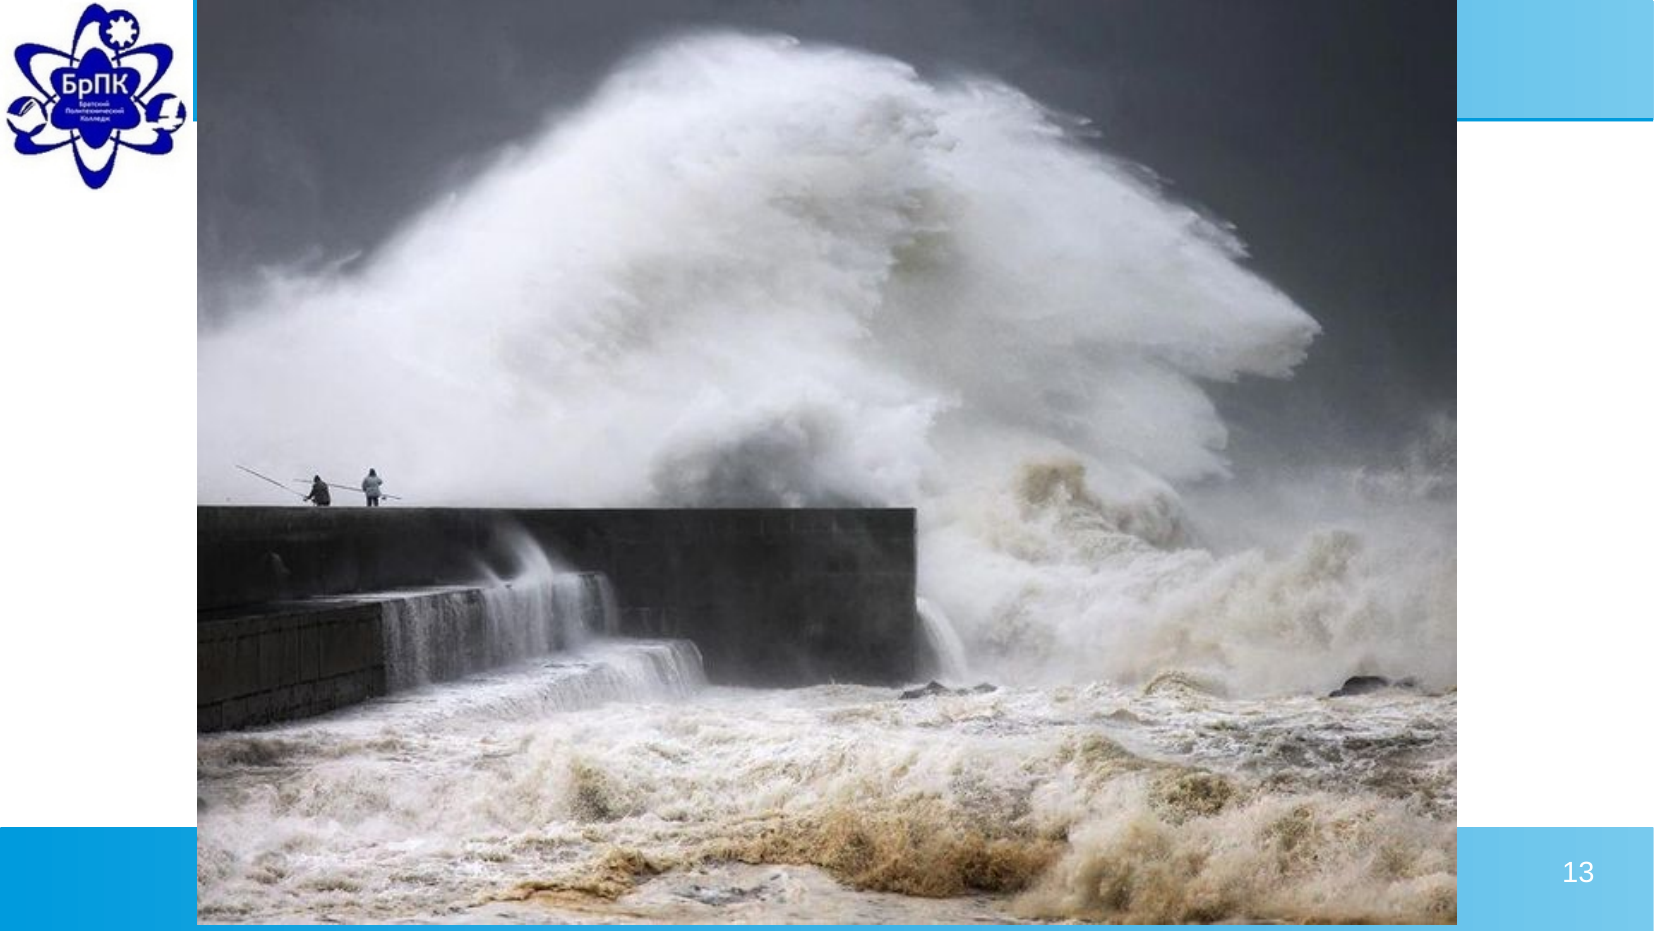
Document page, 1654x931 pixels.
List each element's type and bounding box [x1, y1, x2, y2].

picture [0, 0, 193, 193]
picture [197, 0, 1457, 925]
